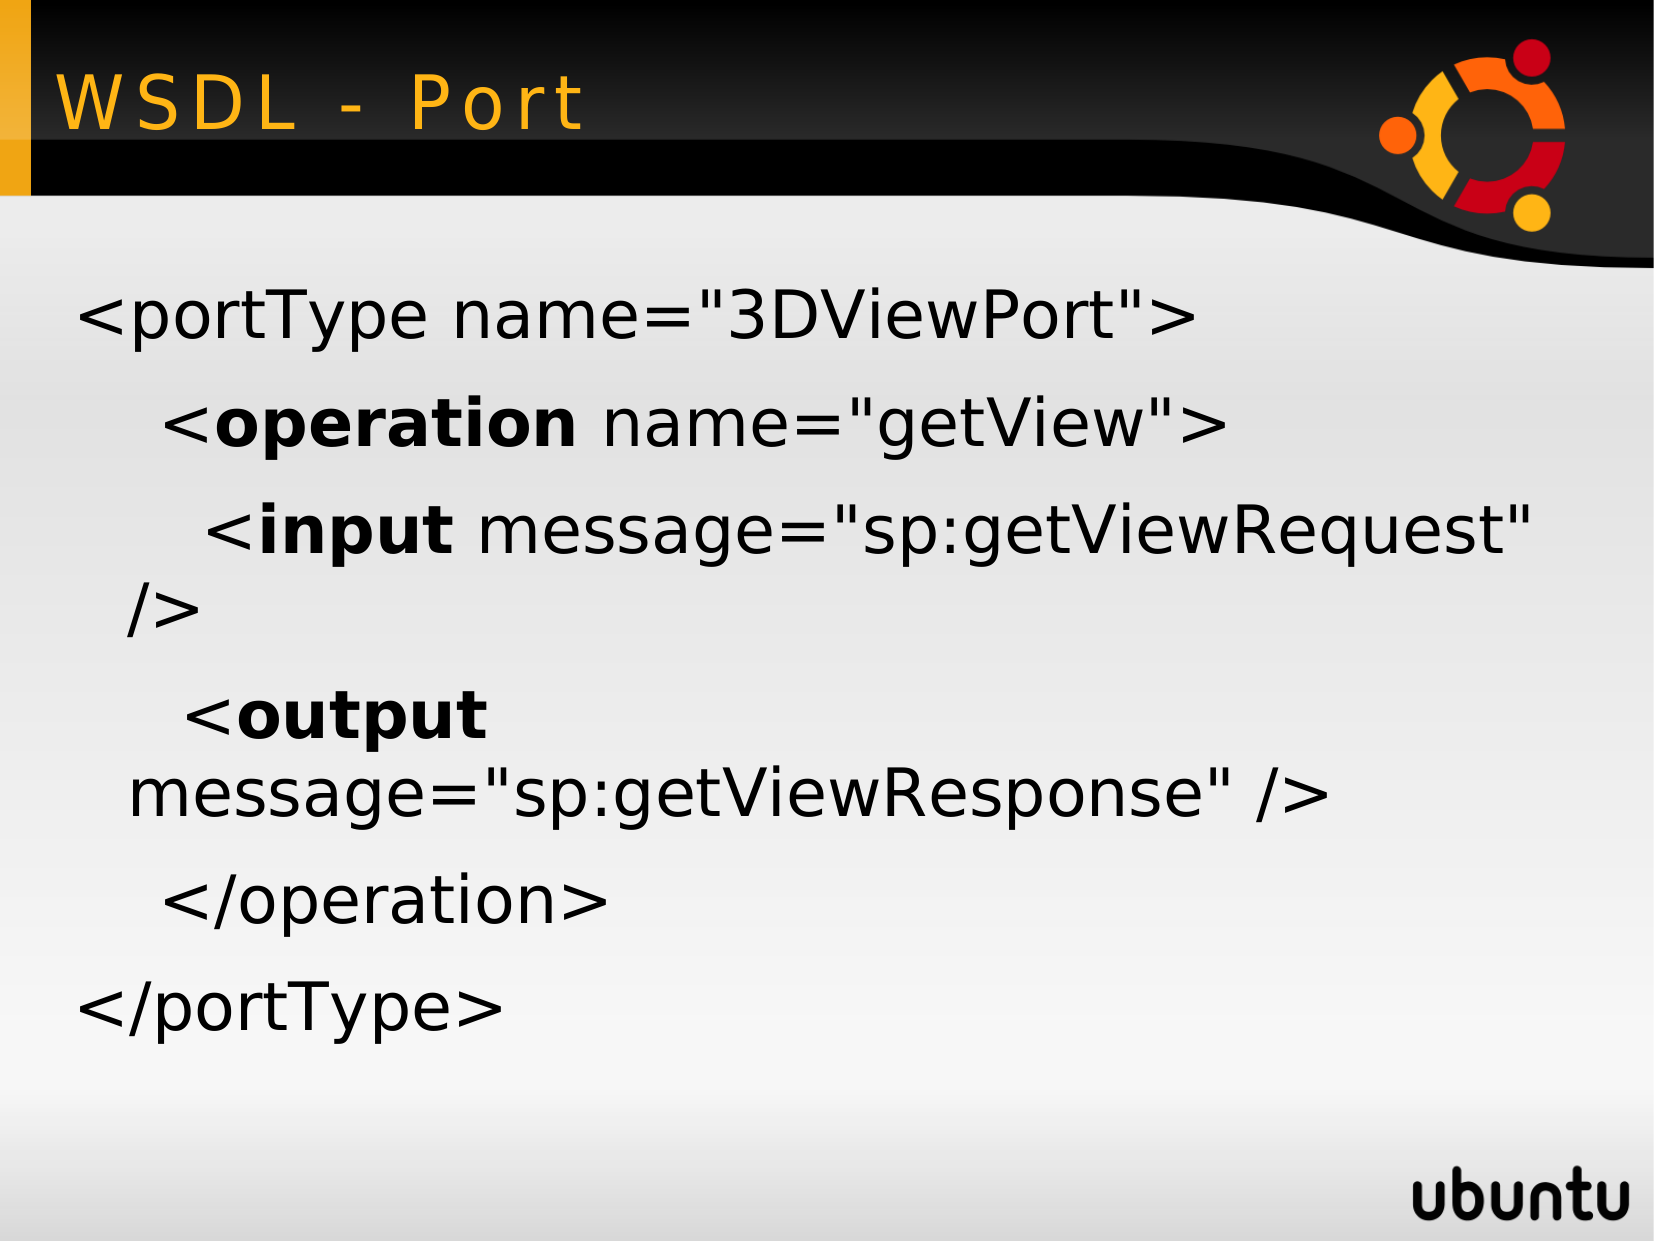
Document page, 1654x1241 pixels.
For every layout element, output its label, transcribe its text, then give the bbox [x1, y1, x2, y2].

list <portType name="3DViewPort"> <operation name="getView"> <input message="sp:getViewRequest" /> <output message="sp:getViewResponse" /> </operation> </portType> [56, 276, 1545, 1096]
title WSDL - Port [54, 29, 1266, 178]
picture [0, 0, 1654, 1241]
